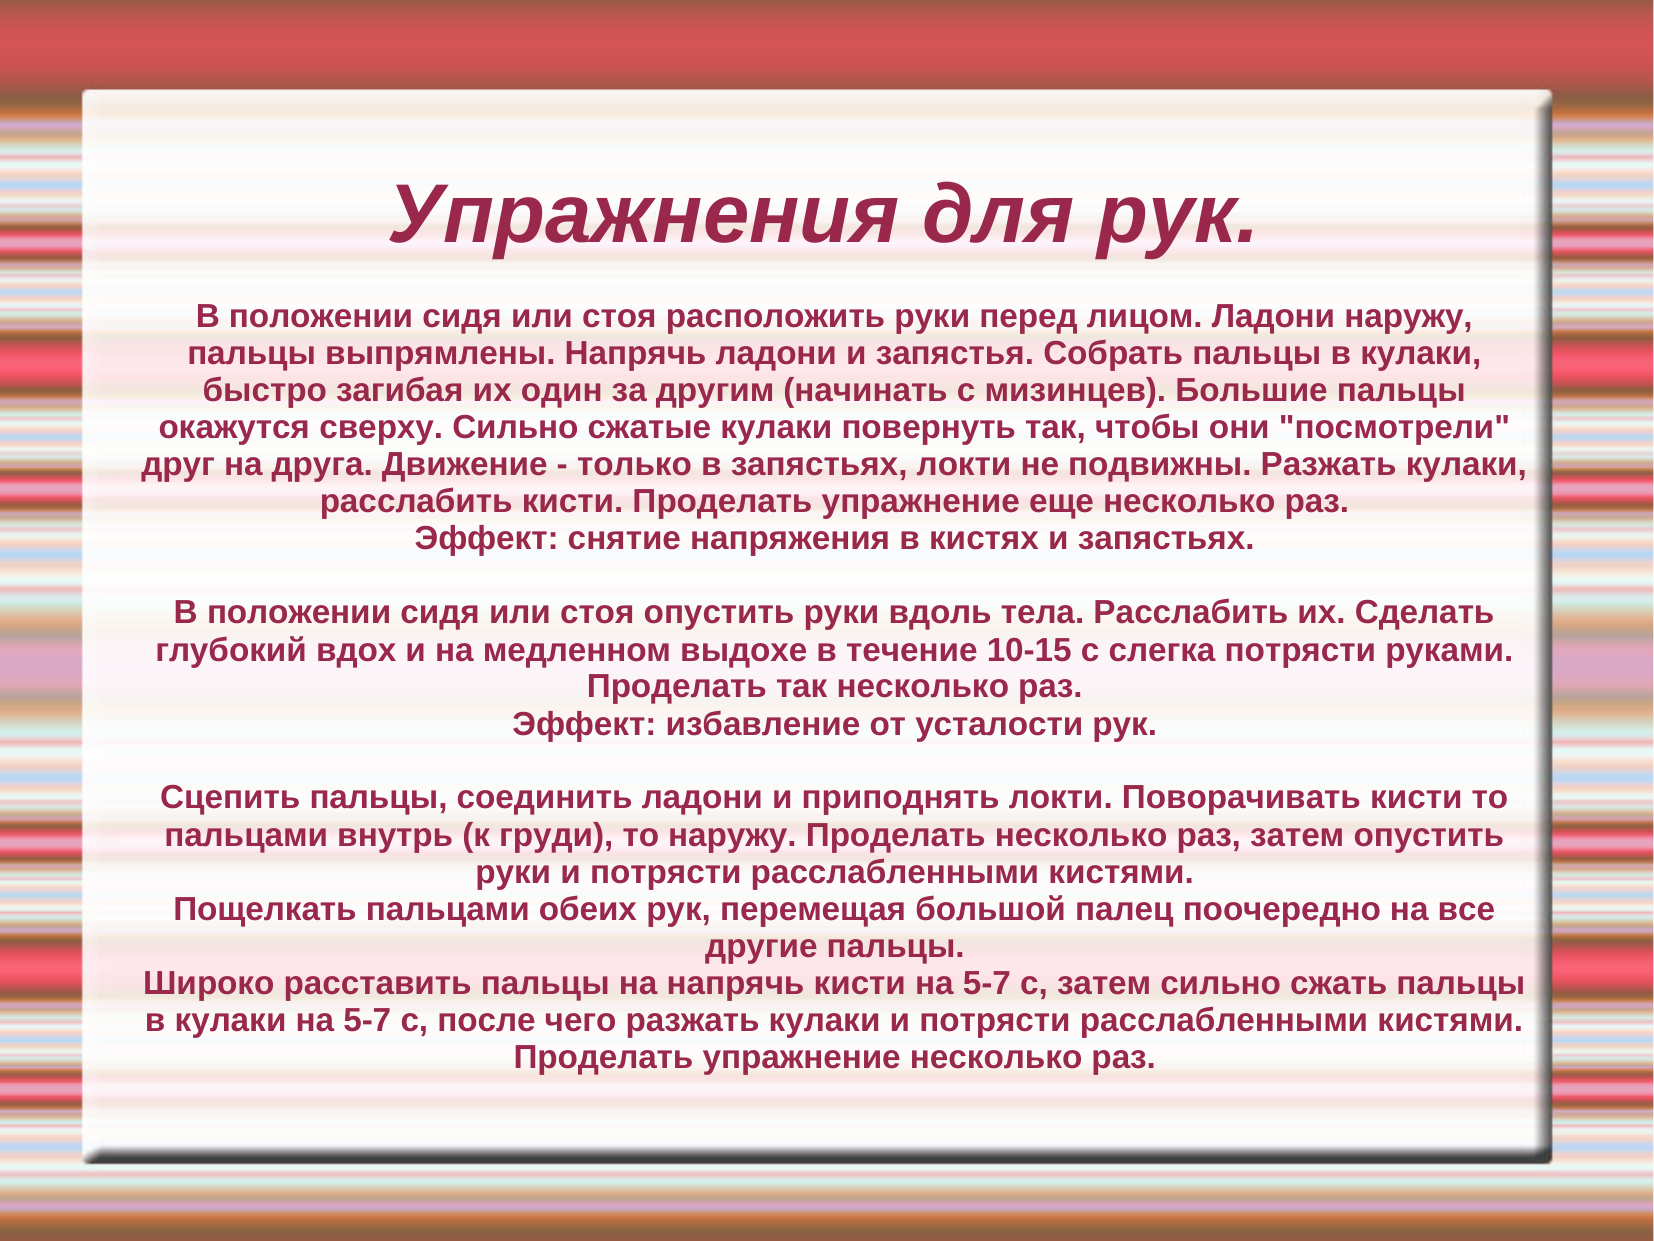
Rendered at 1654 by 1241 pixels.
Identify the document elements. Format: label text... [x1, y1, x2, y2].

picture [0, 0, 1654, 1241]
subtitle В положении сидя или стоя расположить руки перед лицом. Ладони наружу, пальцы выпрямлены. Напрячь ладони и запястья. Собрать пальцы в кулаки, быстро загибая их один за другим (начинать с мизинцев). Большие пальцы окажутся сверху. Сильно сжатые кулаки повернуть так, чтобы они "посмотрели" друг на друга. Движение - только в запястьях, локти не подвижны. Разжать кулаки, расслабить кисти. Проделать упражнение еще несколько раз. Эффект: снятие напряжения в кистях и запястьях. В положении сидя или стоя опустить руки вдоль тела. Расслабить их. Сделать глубокий вдох и на медленном выдохе в течение 10-15 с слегка потрясти руками. Проделать так несколько раз. Эффект: избавление от усталости рук. Сцепить пальцы, соединить ладони и приподнять локти. Поворачивать кисти то пальцами внутрь (к груди), то наружу. Проделать несколько раз, затем опустить руки и потрясти расслабленными кистями. Пощелкать пальцами обеих рук, перемещая большой палец поочередно на все другие пальцы. Широко расставить пальцы на напрячь кисти на 5-7 с, затем сильно сжать пальцы в кулаки на 5-7 с, после чего разжать кулаки и потрясти расслабленными кистями. Проделать упражнение несколько раз. [134, 284, 1536, 1089]
title Упражнения для рук. [118, 118, 1531, 311]
